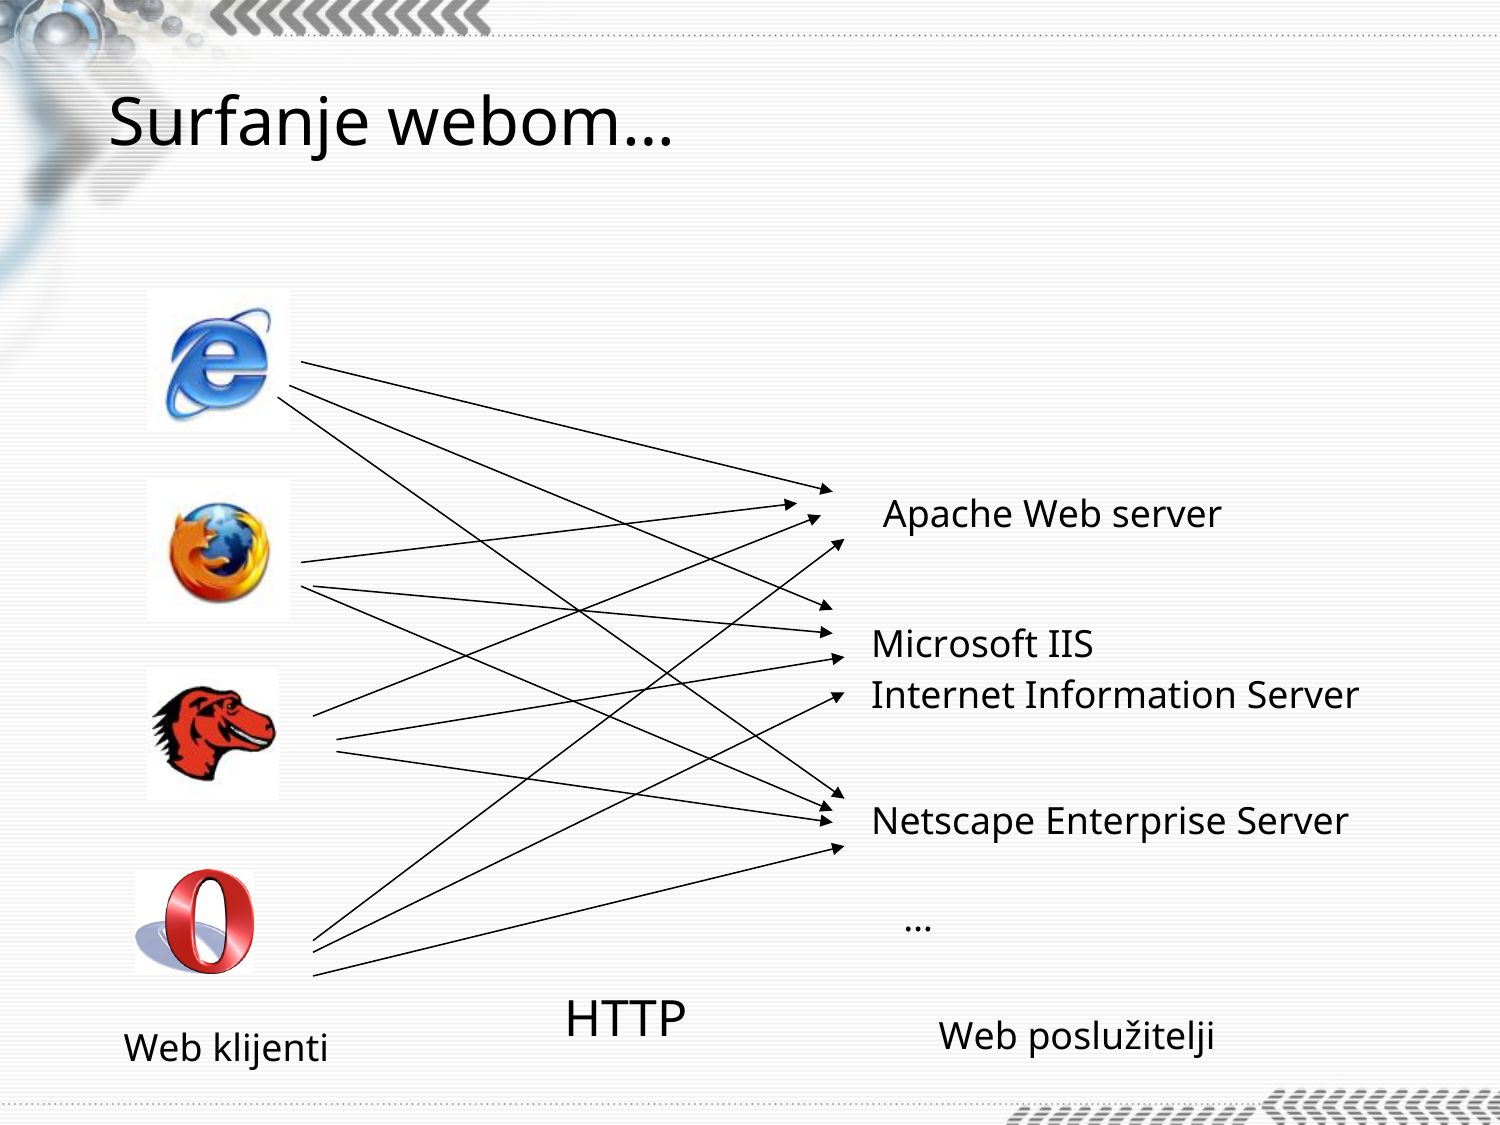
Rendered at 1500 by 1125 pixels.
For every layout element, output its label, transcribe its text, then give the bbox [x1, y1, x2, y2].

picture [0, 0, 1500, 1125]
text_box … [888, 883, 948, 951]
text_box Netscape Enterprise Server [856, 786, 1365, 854]
title Surfanje webom… [94, 49, 1407, 173]
text_box Web klijenti [108, 1013, 345, 1081]
text_box HTTP [549, 974, 703, 1059]
text_box Web poslužitelji [923, 1002, 1231, 1069]
text_box Microsoft IIS Internet Information Server [856, 609, 1376, 728]
text_box Apache Web server [868, 479, 1238, 547]
